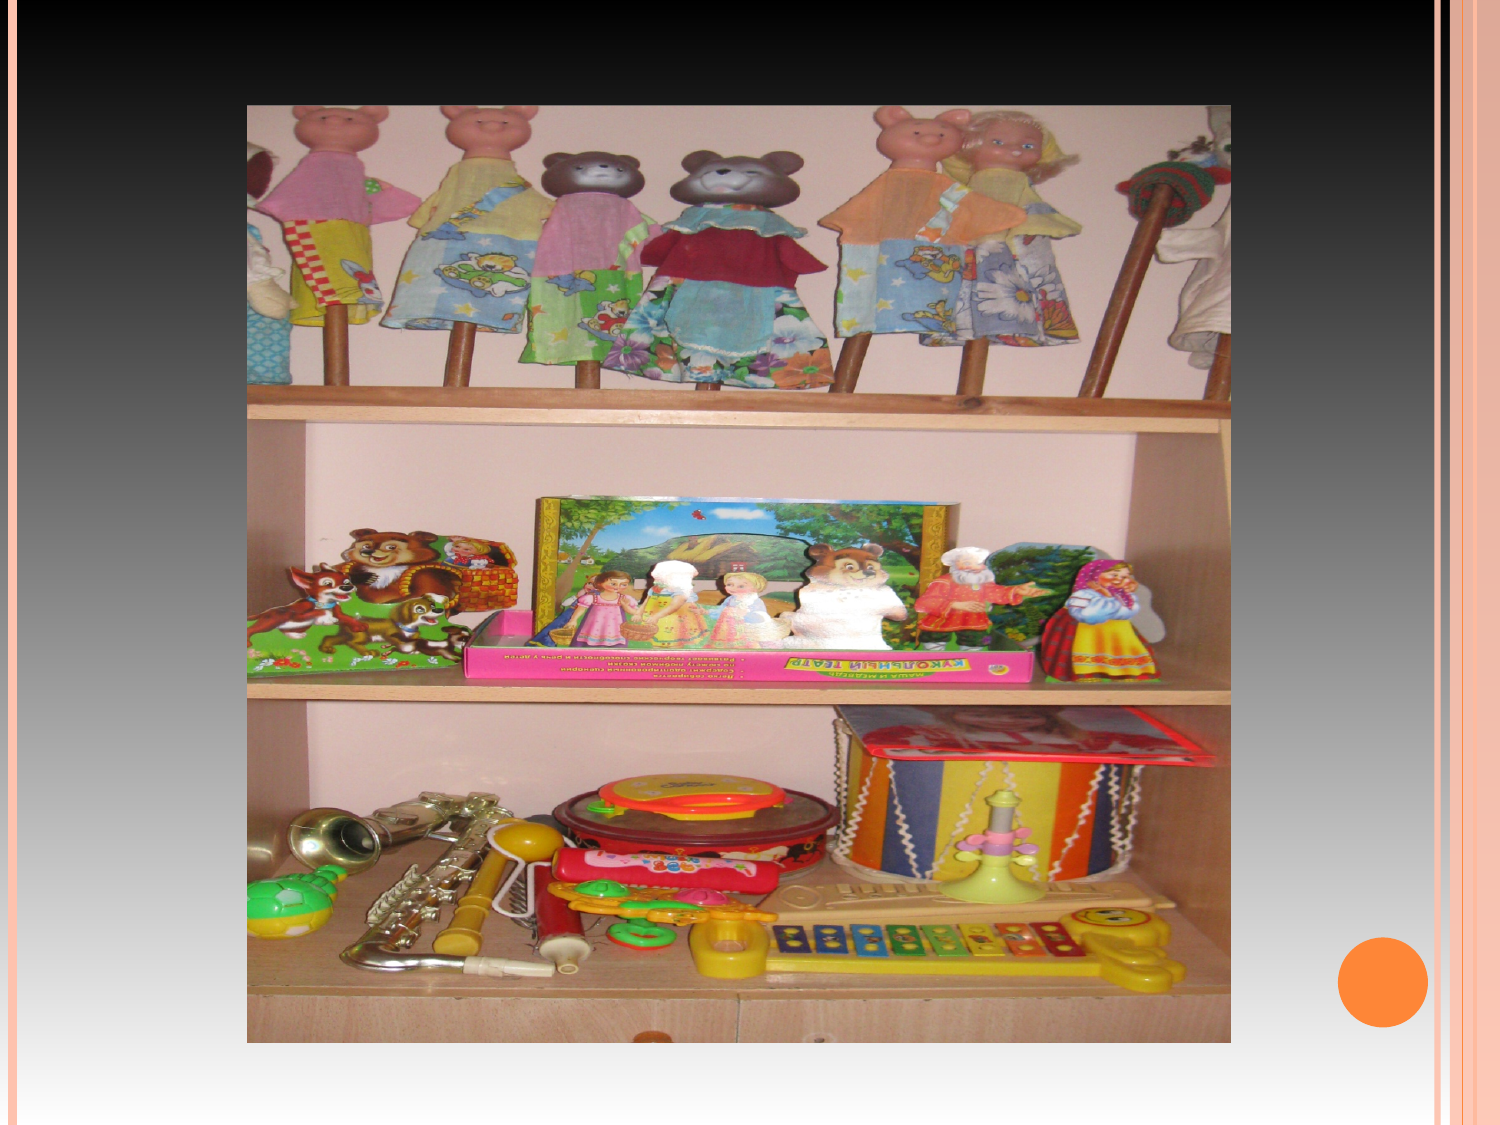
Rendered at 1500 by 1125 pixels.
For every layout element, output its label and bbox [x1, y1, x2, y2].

picture [246, 105, 1231, 1043]
